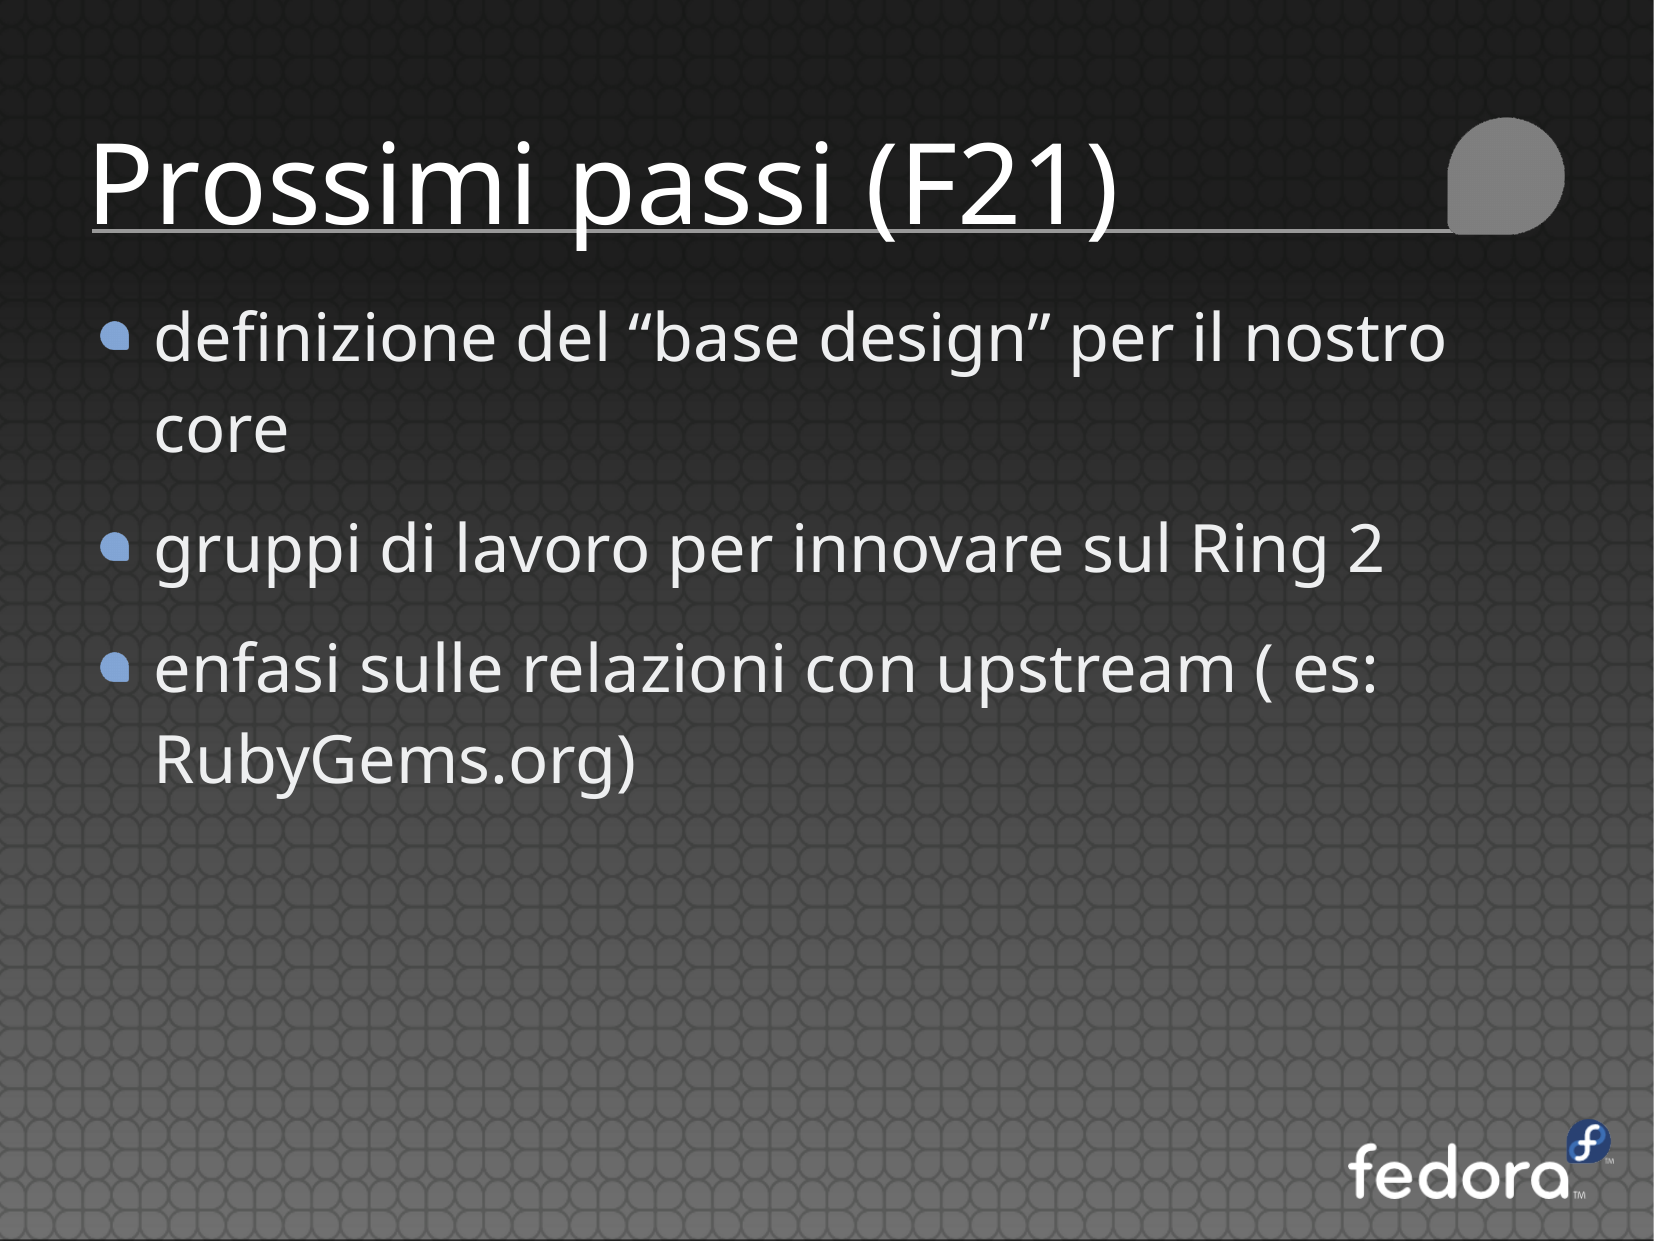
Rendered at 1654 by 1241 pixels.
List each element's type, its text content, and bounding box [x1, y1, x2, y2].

title Prossimi passi (F21) [86, 112, 1576, 249]
list definizione del “base design” per il nostro core gruppi di lavoro per innovare sul Ring 2 enfasi sulle relazioni con upstream ( es: RubyGems.org) [82, 290, 1571, 1109]
picture [0, 0, 1654, 1241]
